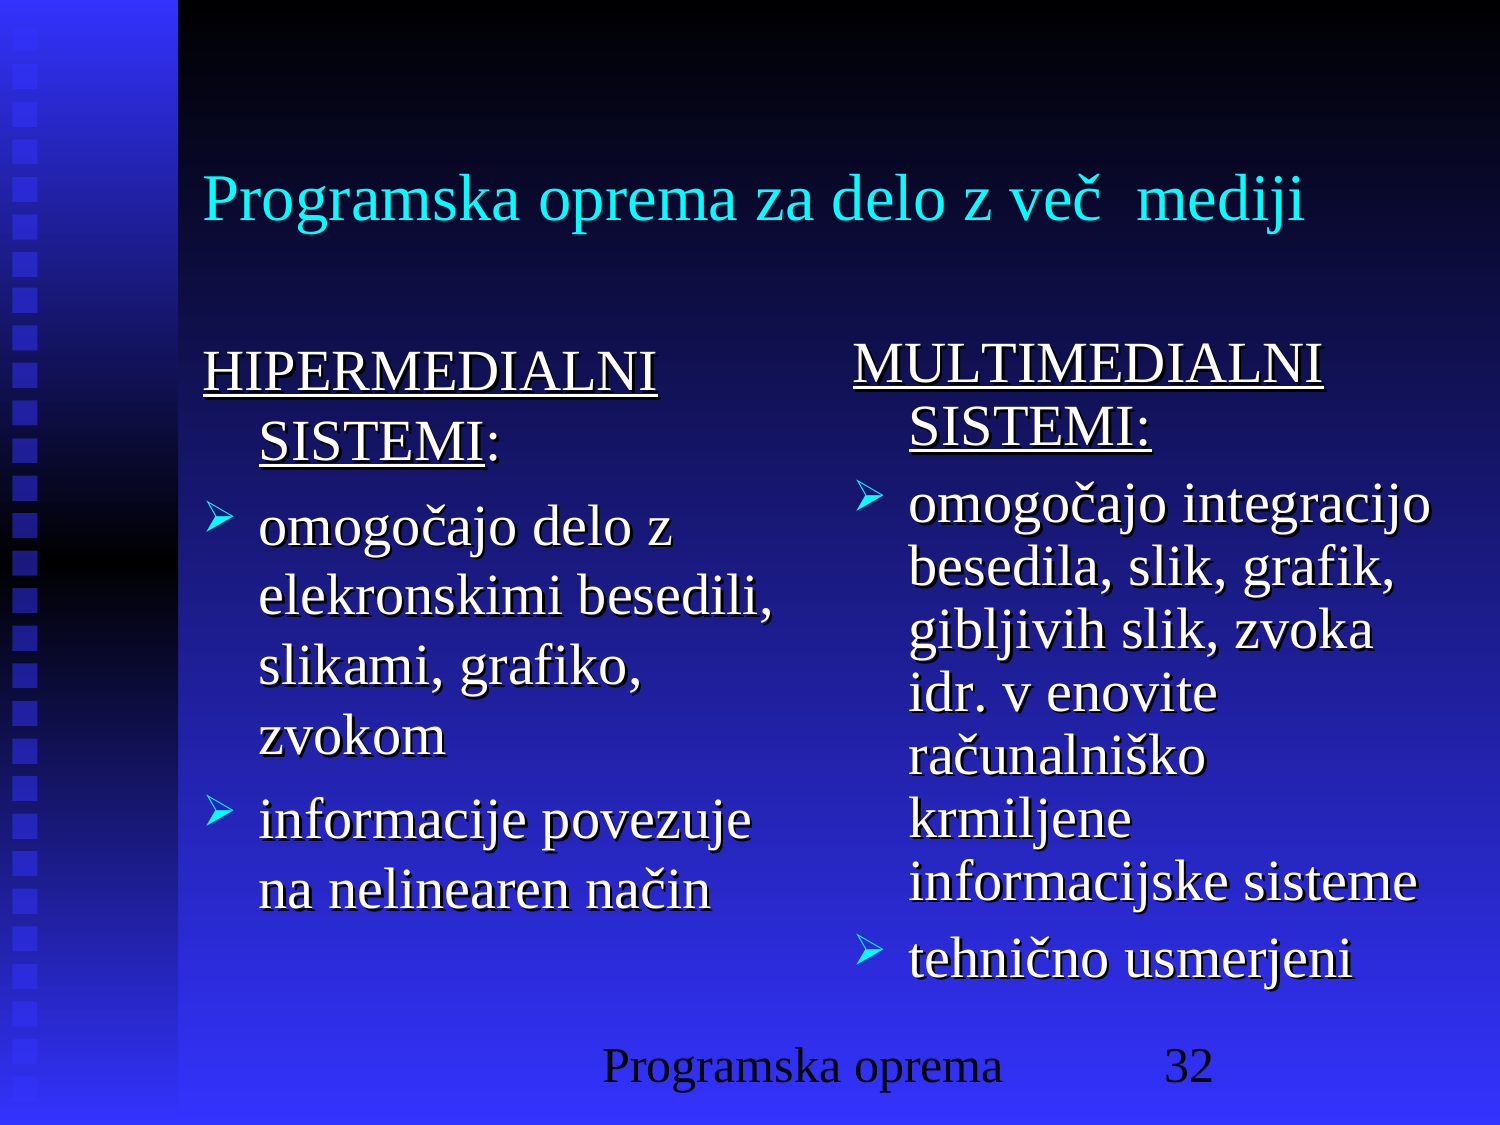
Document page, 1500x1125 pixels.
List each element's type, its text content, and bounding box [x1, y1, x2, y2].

list HIPERMEDIALNI SISTEMI: omogočajo delo z elekronskimi besedili, slikami, grafiko, zvokom informacije povezuje na nelinearen način [187, 324, 813, 1001]
title Programska oprema za delo z več mediji [187, 99, 1463, 288]
list MULTIMEDIALNI SISTEMI: omogočajo integracijo besedila, slik, grafik, gibljivih slik, zvoka idr. v enovite računalniško krmiljene informacijske sisteme tehnično usmerjeni [837, 324, 1463, 1001]
